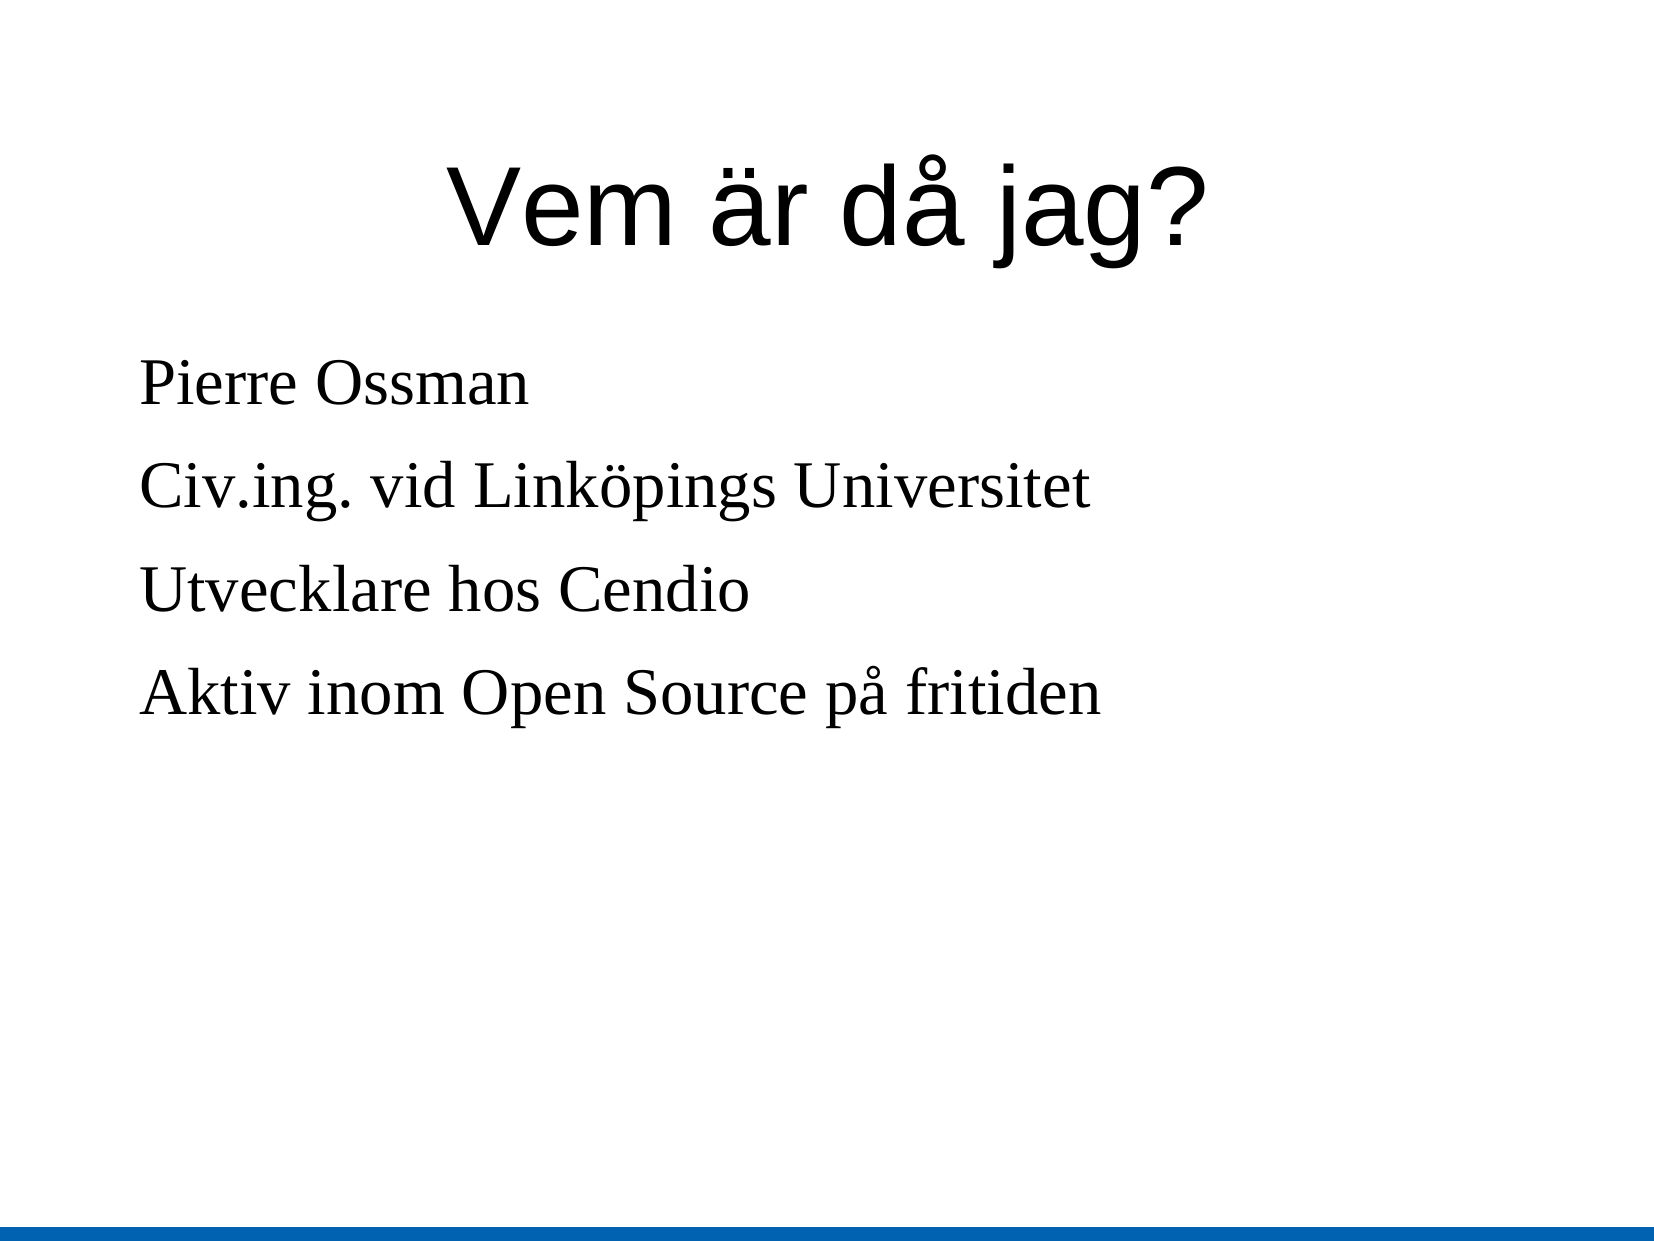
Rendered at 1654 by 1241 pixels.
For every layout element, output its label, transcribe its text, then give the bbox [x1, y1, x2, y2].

list Pierre Ossman Civ.ing. vid Linköpings Universitet Utvecklare hos Cendio Aktiv inom Open Source på fritiden [121, 344, 1534, 1127]
title Vem är då jag? [121, 102, 1534, 310]
